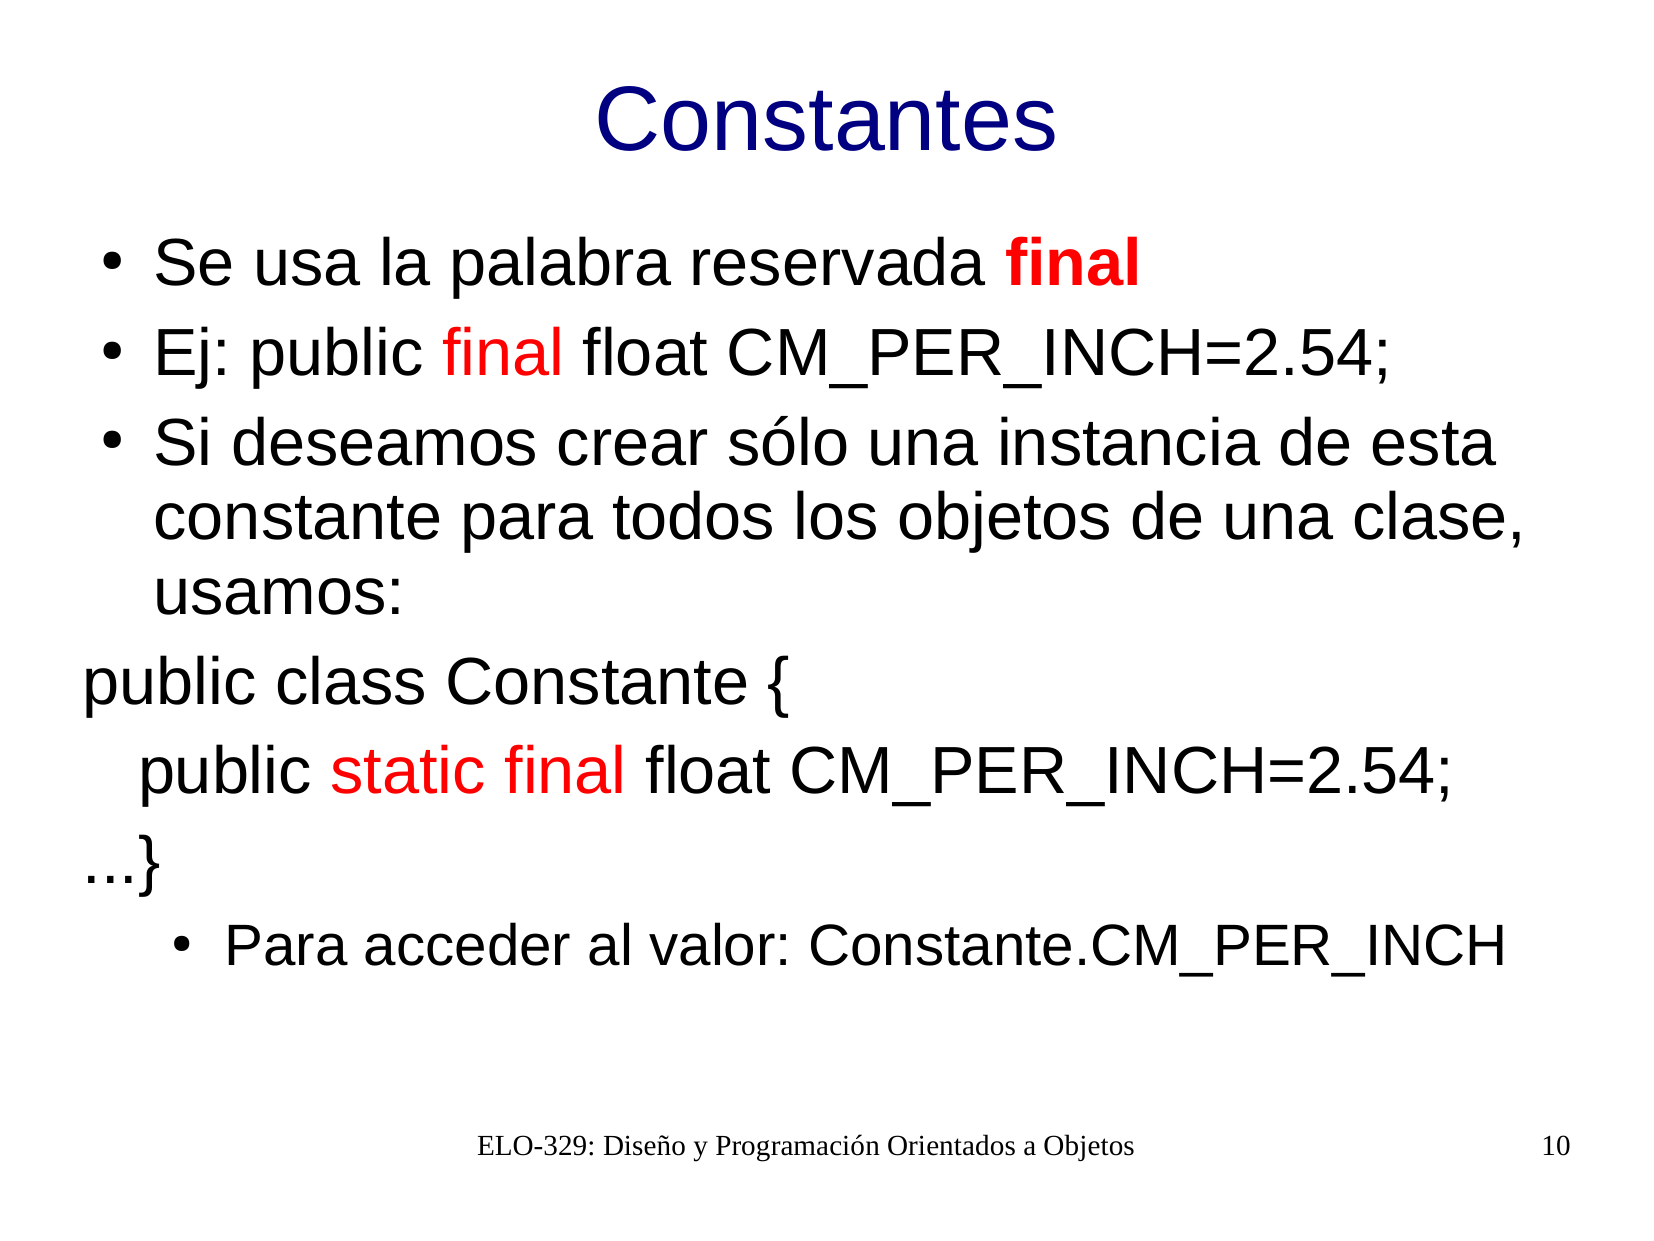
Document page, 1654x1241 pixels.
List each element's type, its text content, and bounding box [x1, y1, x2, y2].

title Constantes [82, 49, 1571, 188]
list Se usa la palabra reservada final Ej: public final float CM_PER_INCH=2.54; Si deseamos crear sólo una instancia de esta constante para todos los objetos de una clase, usamos: public class Constante { public static final float CM_PER_INCH=2.54; ...} Para acceder al valor: Constante.CM_PER_INCH [82, 225, 1571, 1126]
